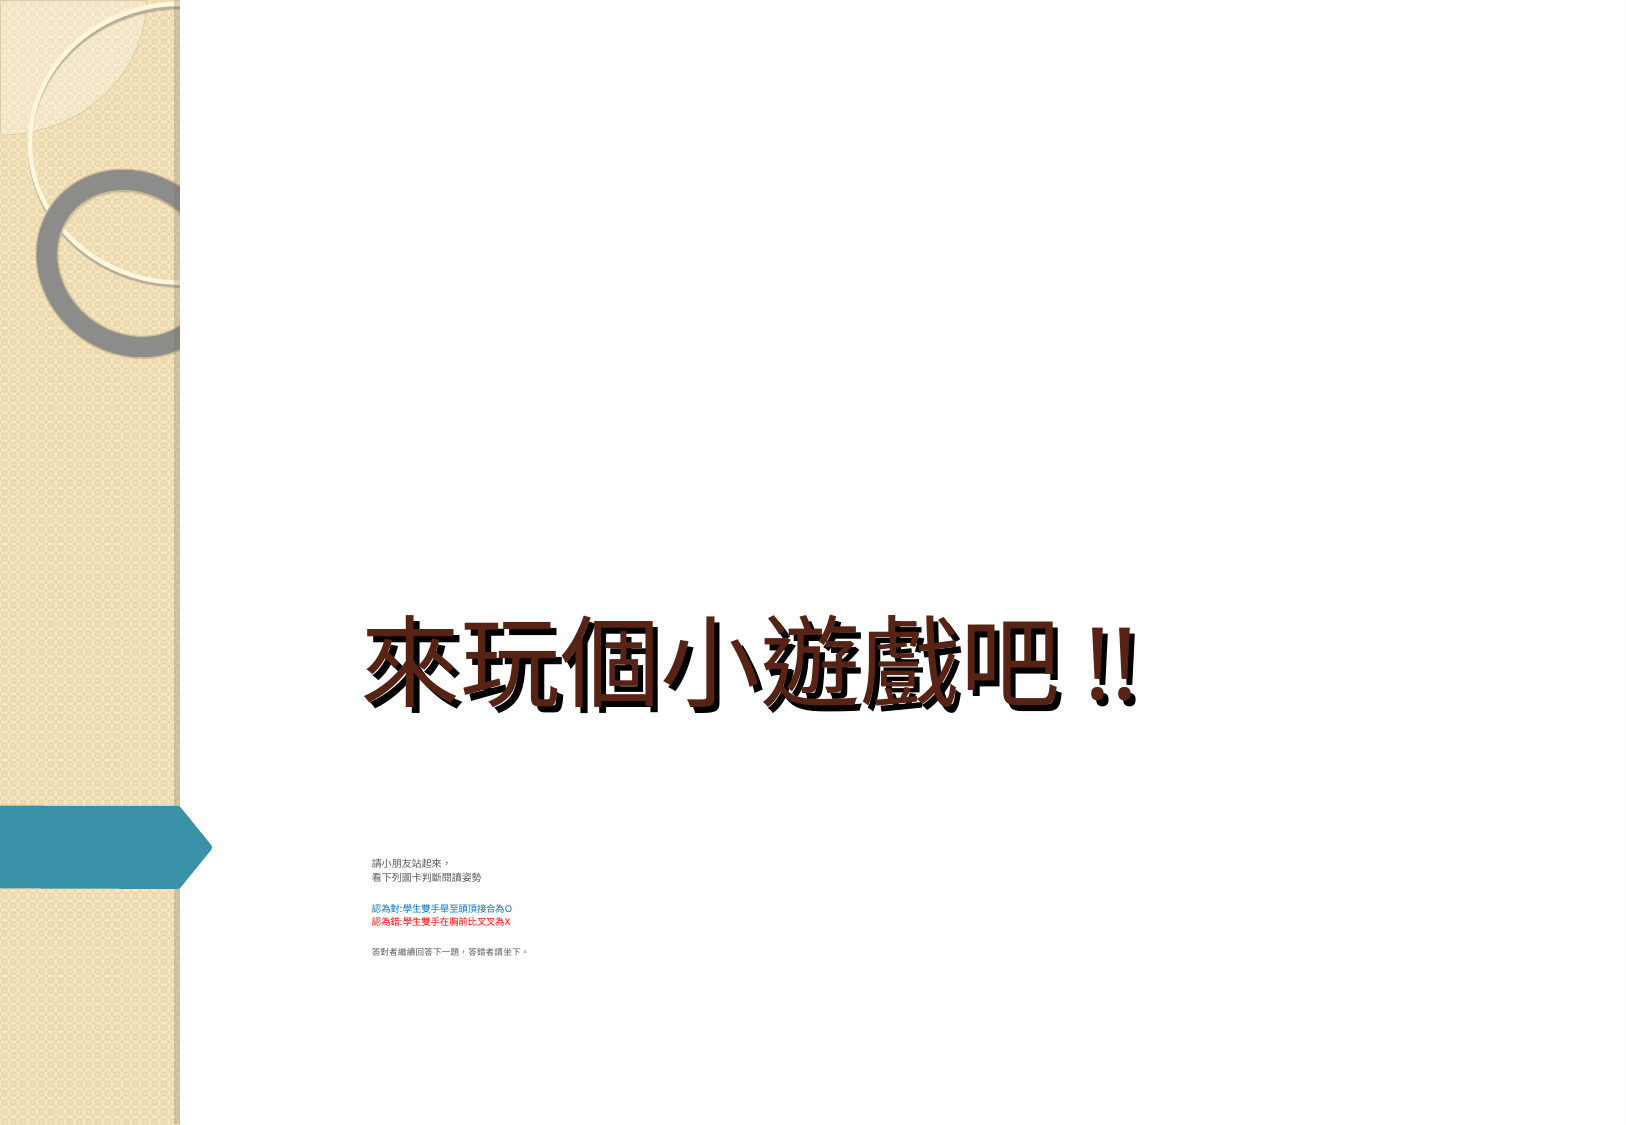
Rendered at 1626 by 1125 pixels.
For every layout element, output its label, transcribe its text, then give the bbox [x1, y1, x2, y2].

title 來玩個小遊戲吧!! [159, 32, 1407, 288]
list 請小朋友站起來， 看下列圖卡判斷閱讀姿勢 認為對:學生雙手舉至頭頂接合為O 認為錯:學生雙手在胸前比叉叉為X 答對者繼續回答下一題，答錯者請坐下。 [172, 243, 1625, 1078]
